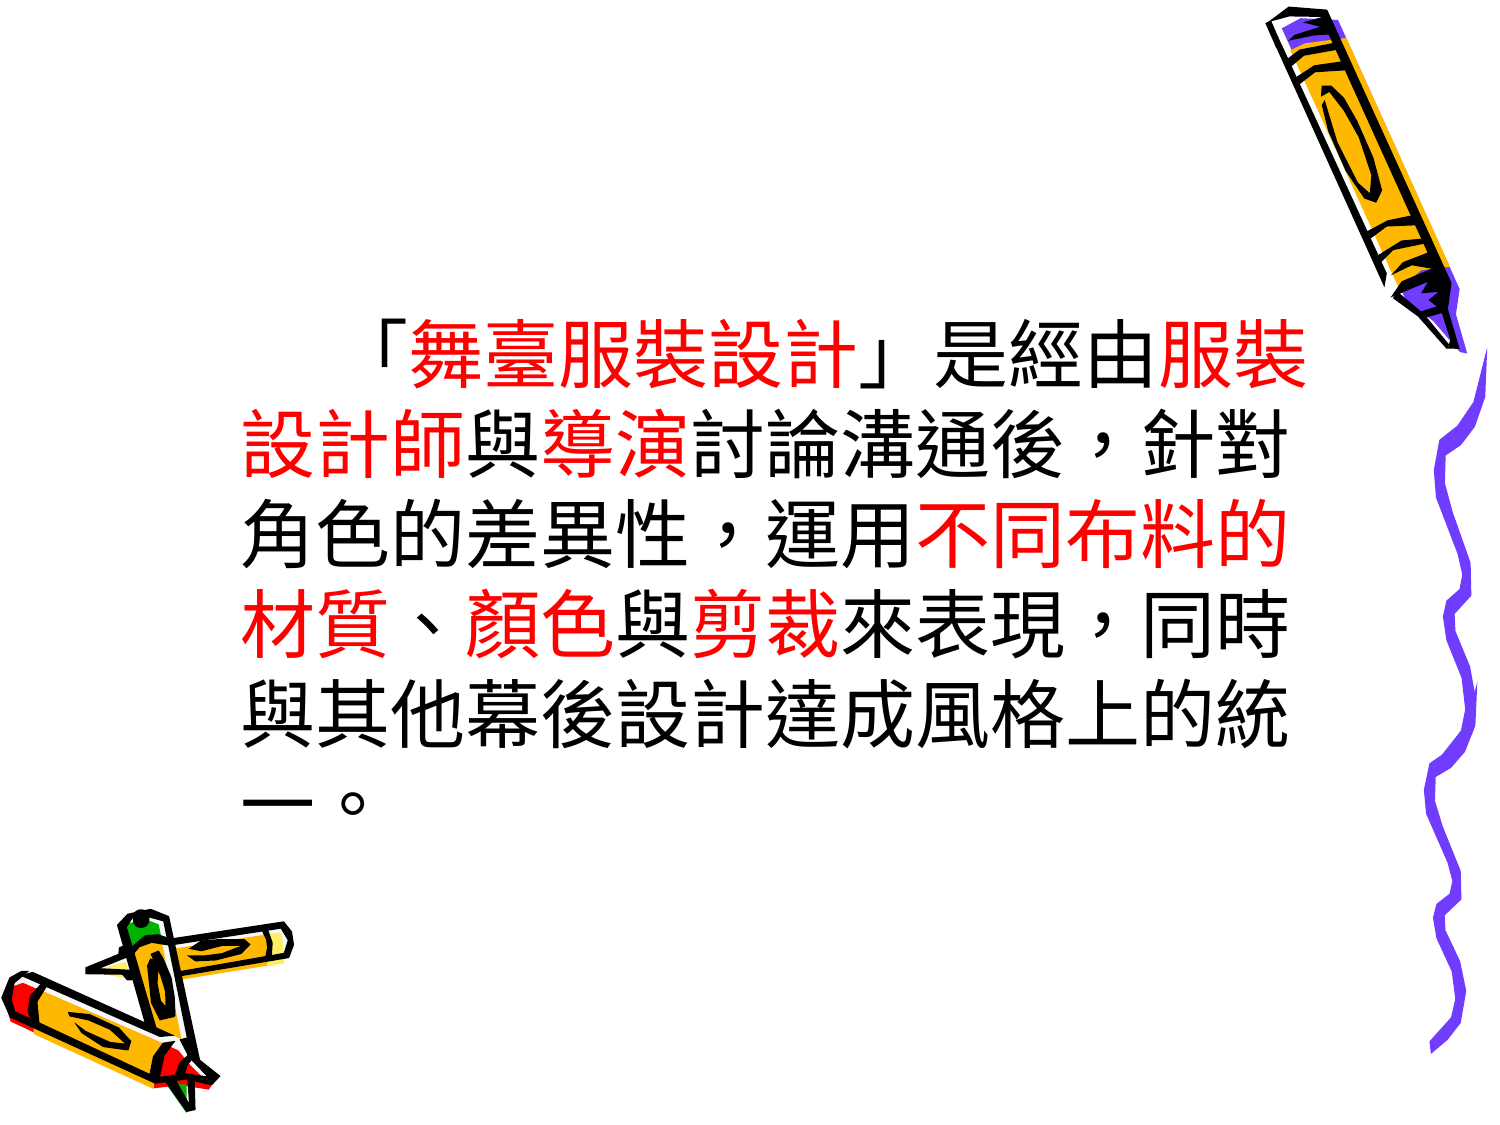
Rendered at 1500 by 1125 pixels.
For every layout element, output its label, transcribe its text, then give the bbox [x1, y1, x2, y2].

list 「舞臺服裝設計」是經由服裝設計師與導演討論溝通後，針對角色的差異性，運用不同布料的材質、顏色與剪裁來表現，同時與其他幕後設計達成風格上的統一。 [112, 299, 1375, 901]
